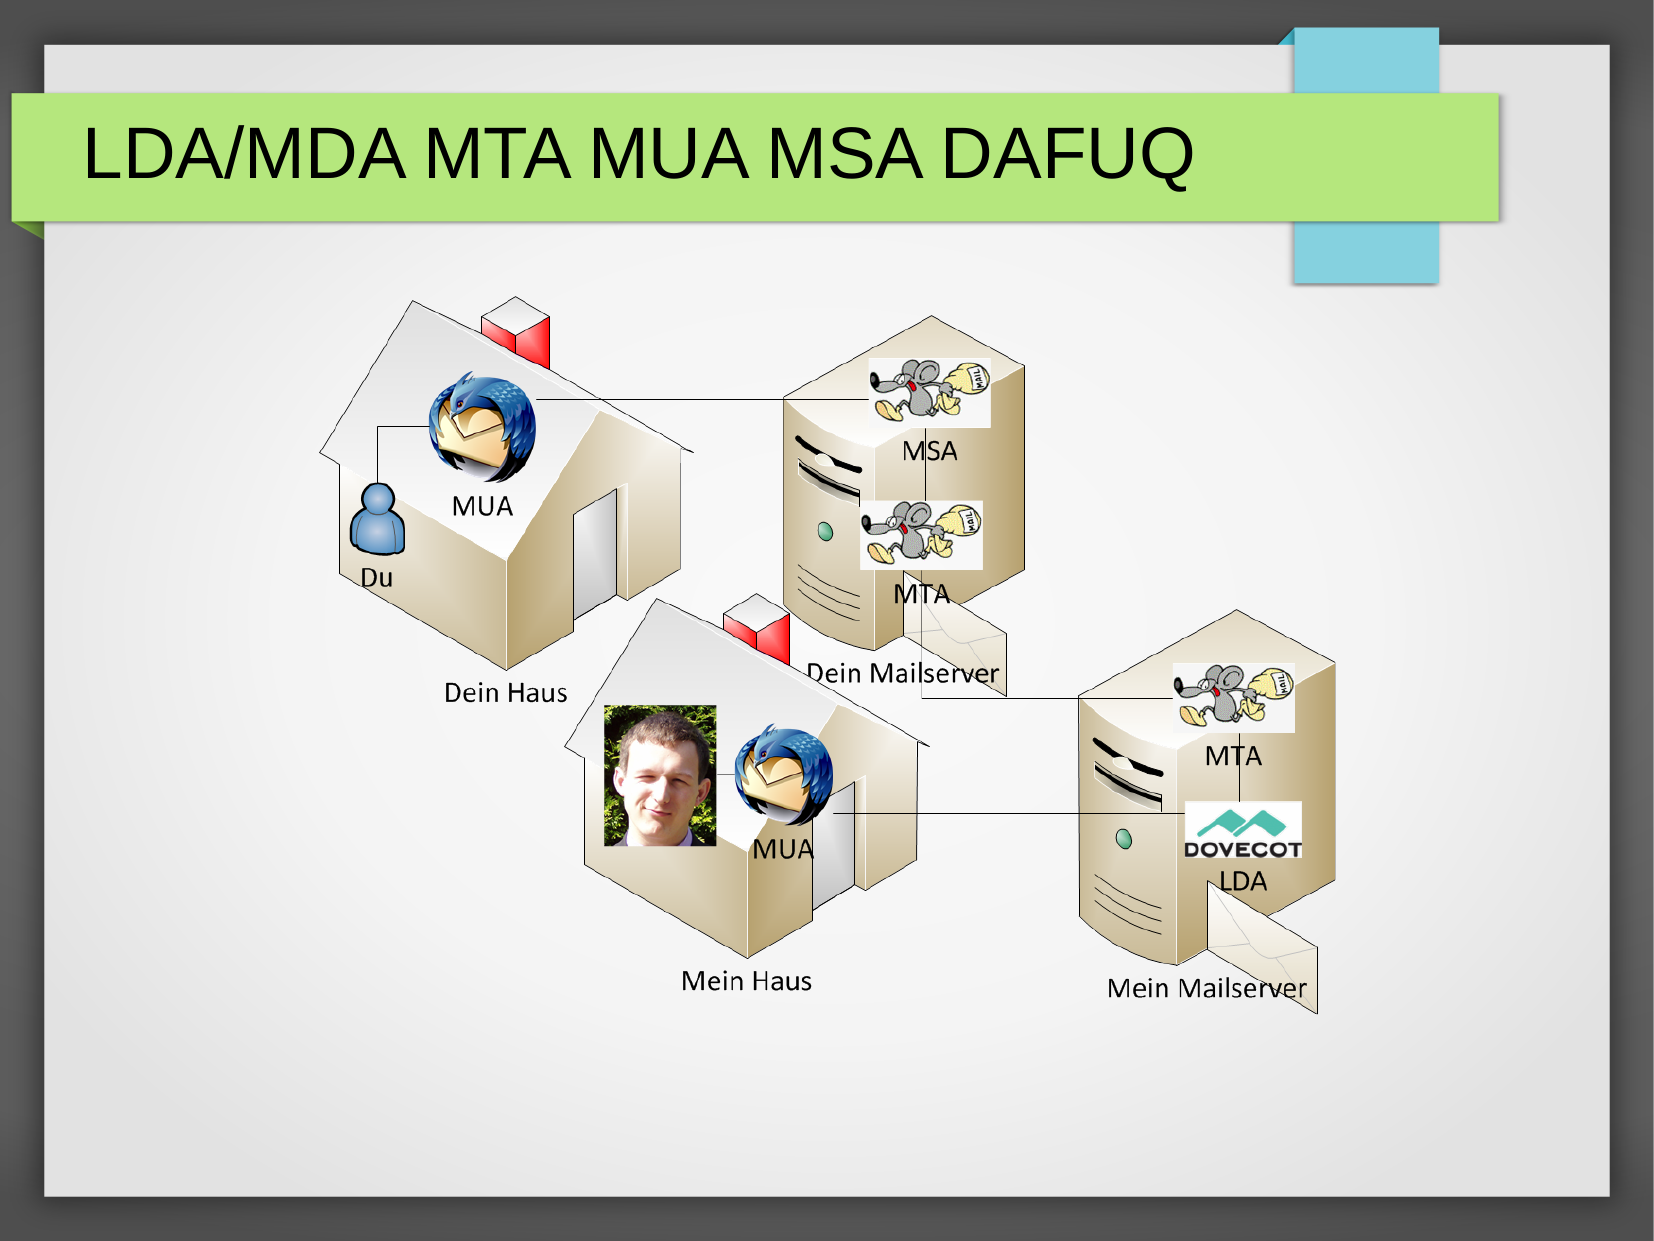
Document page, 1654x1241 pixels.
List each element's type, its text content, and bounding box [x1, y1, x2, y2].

title LDA/MDA MTA MUA MSA DAFUQ [82, 66, 1264, 241]
picture [0, 0, 1654, 1241]
